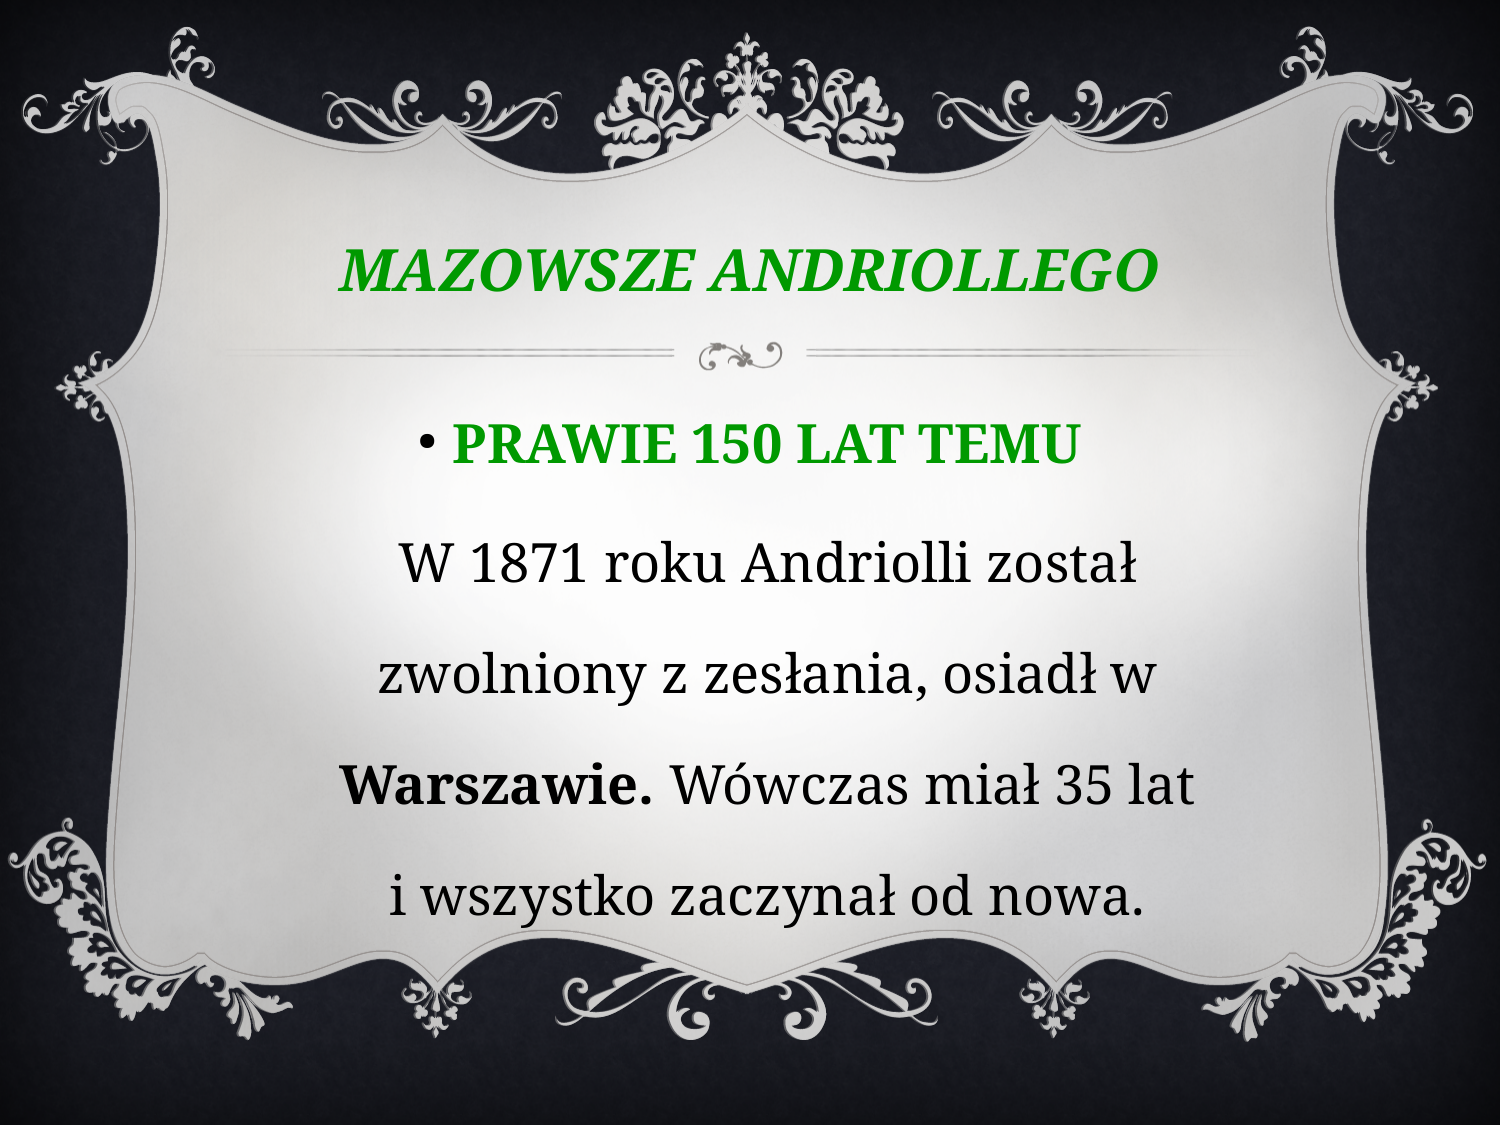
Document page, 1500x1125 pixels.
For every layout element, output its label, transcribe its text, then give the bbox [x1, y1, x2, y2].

subtitle PRAWIE 150 LAT TEMU W 1871 roku Andriolli został zwolniony z zesłania, osiadł w Warszawie. Wówczas miał 35 lat i wszystko zaczynał od nowa. [225, 399, 1275, 900]
title MAZOWSZE ANDRIOLLEGO [225, 212, 1275, 325]
picture [0, 0, 1500, 1125]
